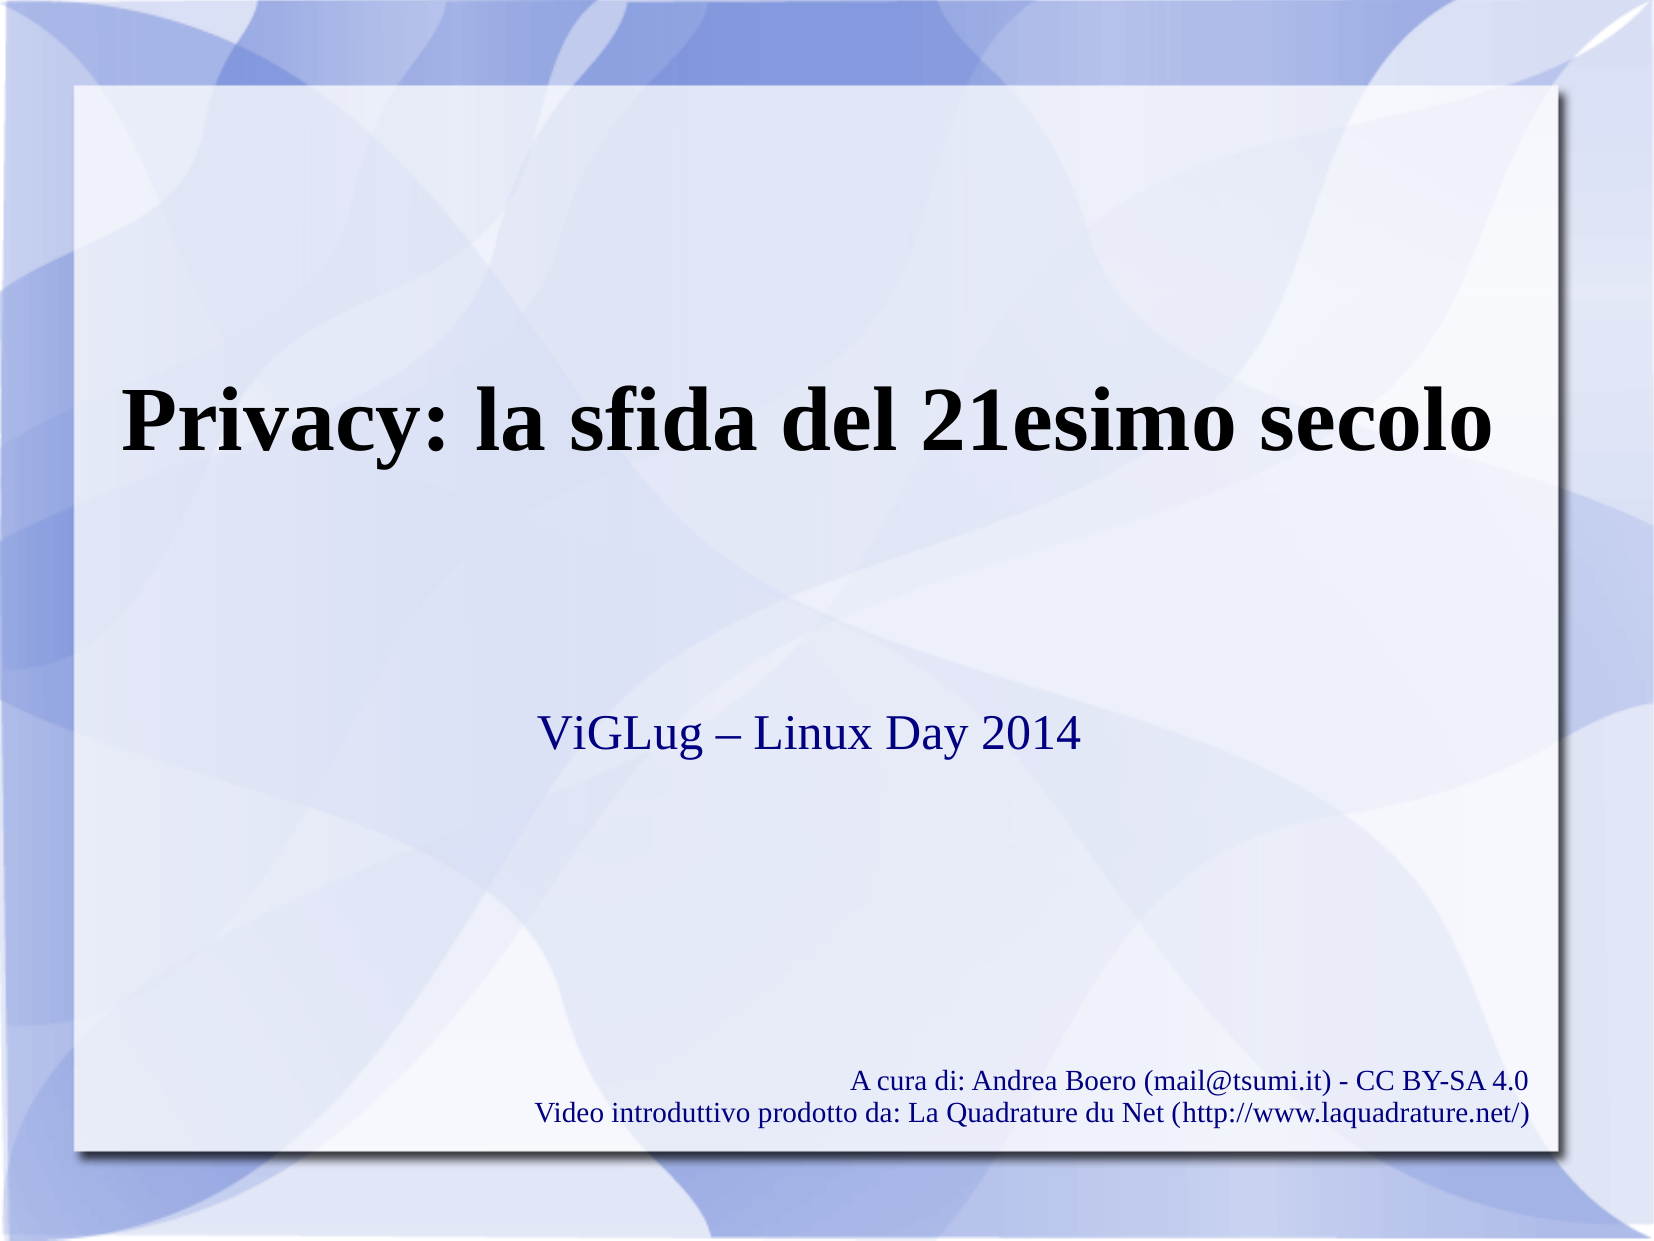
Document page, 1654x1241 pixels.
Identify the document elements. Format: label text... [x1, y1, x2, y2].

text_box A cura di: Andrea Boero (mail@tsumi.it) - CC BY-SA 4.0 Video introduttivo prodotto da: La Quadrature du Net (http://www.laquadrature.net/) [519, 1057, 1546, 1137]
picture [0, 0, 1654, 1241]
subtitle ViGLug – Linux Day 2014 [129, 602, 1489, 863]
title Privacy: la sfida del 21esimo secolo [82, 165, 1536, 674]
